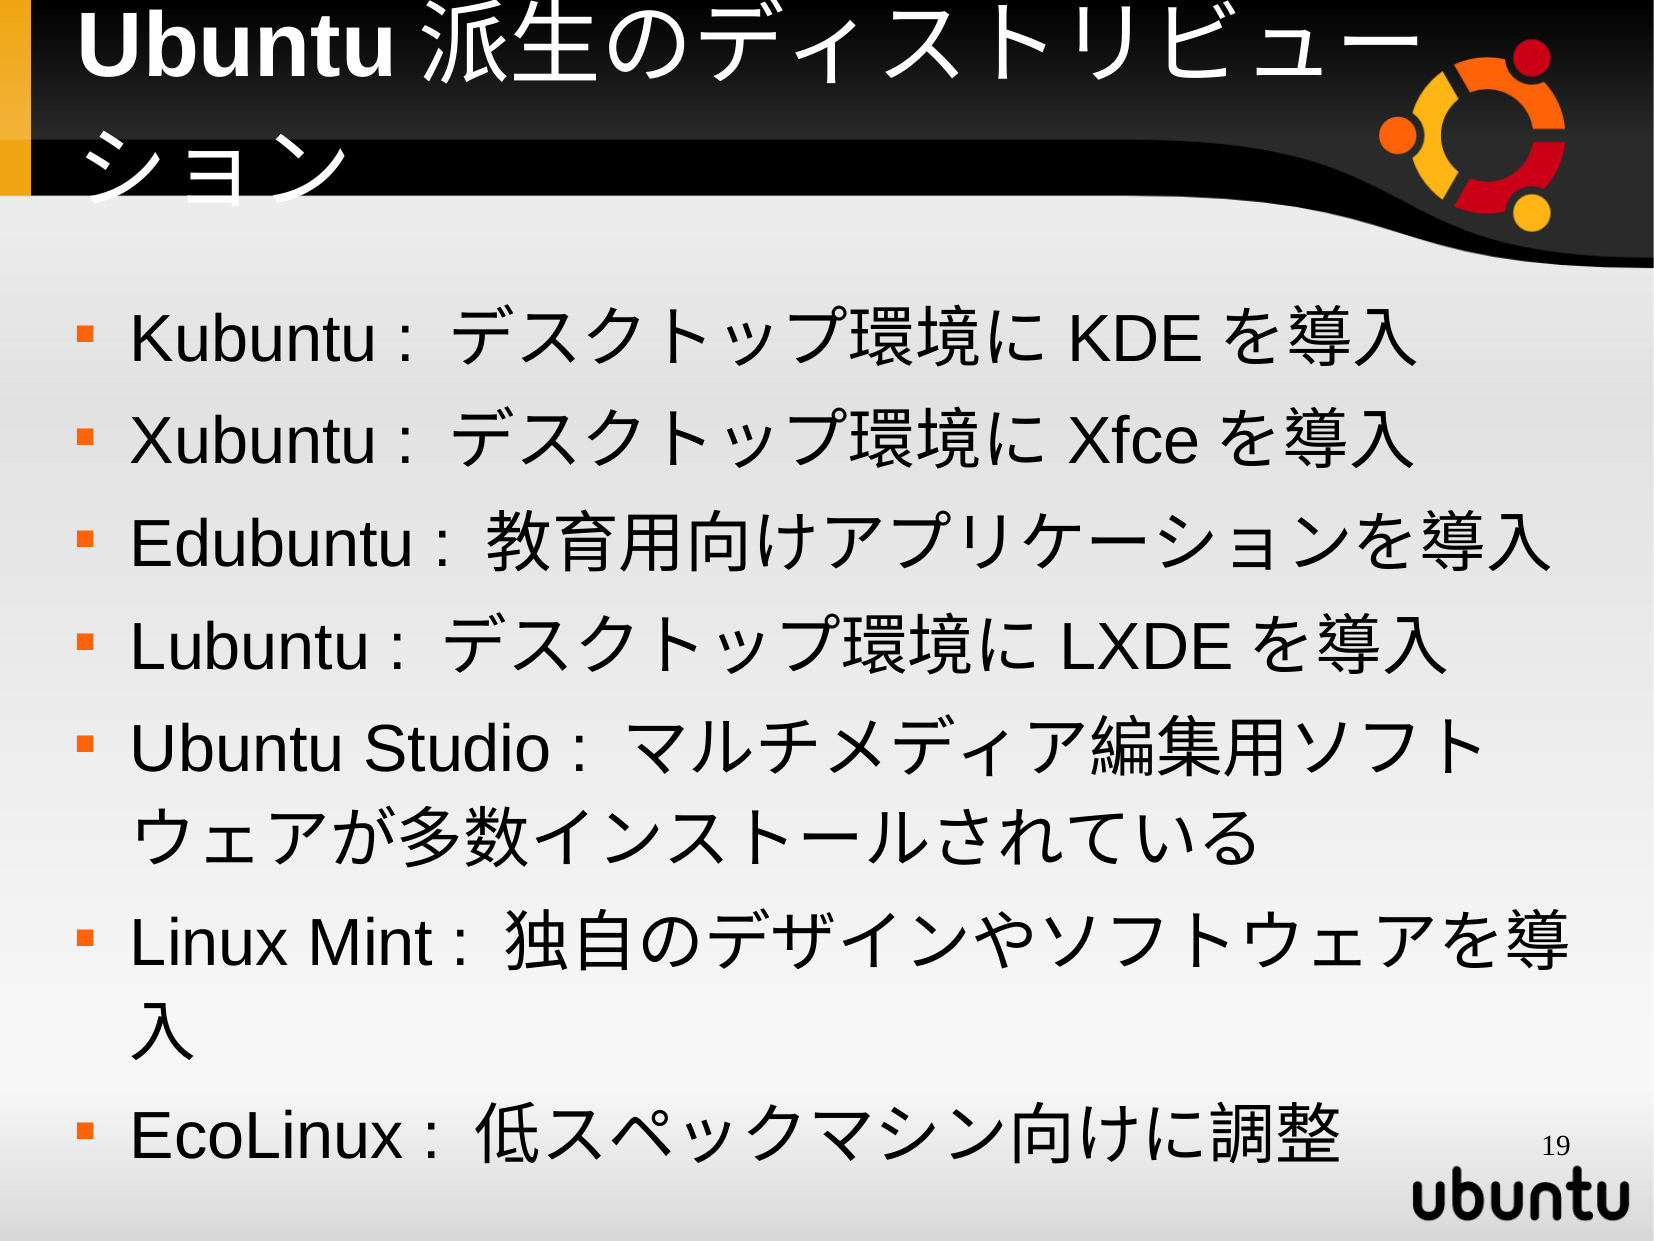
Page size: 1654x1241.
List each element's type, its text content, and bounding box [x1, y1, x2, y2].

list Kubuntu : デスクトップ環境にKDEを導入 Xubuntu : デスクトップ環境にXfceを導入 Edubuntu : 教育用向けアプリケーションを導入 Lubuntu : デスクトップ環境にLXDEを導入 Ubuntu Studio : マルチメディア編集用ソフトウェアが多数インストールされている Linux Mint : 独自のデザインやソフトウェアを導入 EcoLinux : 低スペックマシン向けに調整 [59, 290, 1595, 1094]
picture [0, 0, 1654, 1241]
title Ubuntu派生のディストリビューション [76, 7, 1565, 200]
picture [559, 0, 774, 7]
picture [496, 0, 551, 7]
